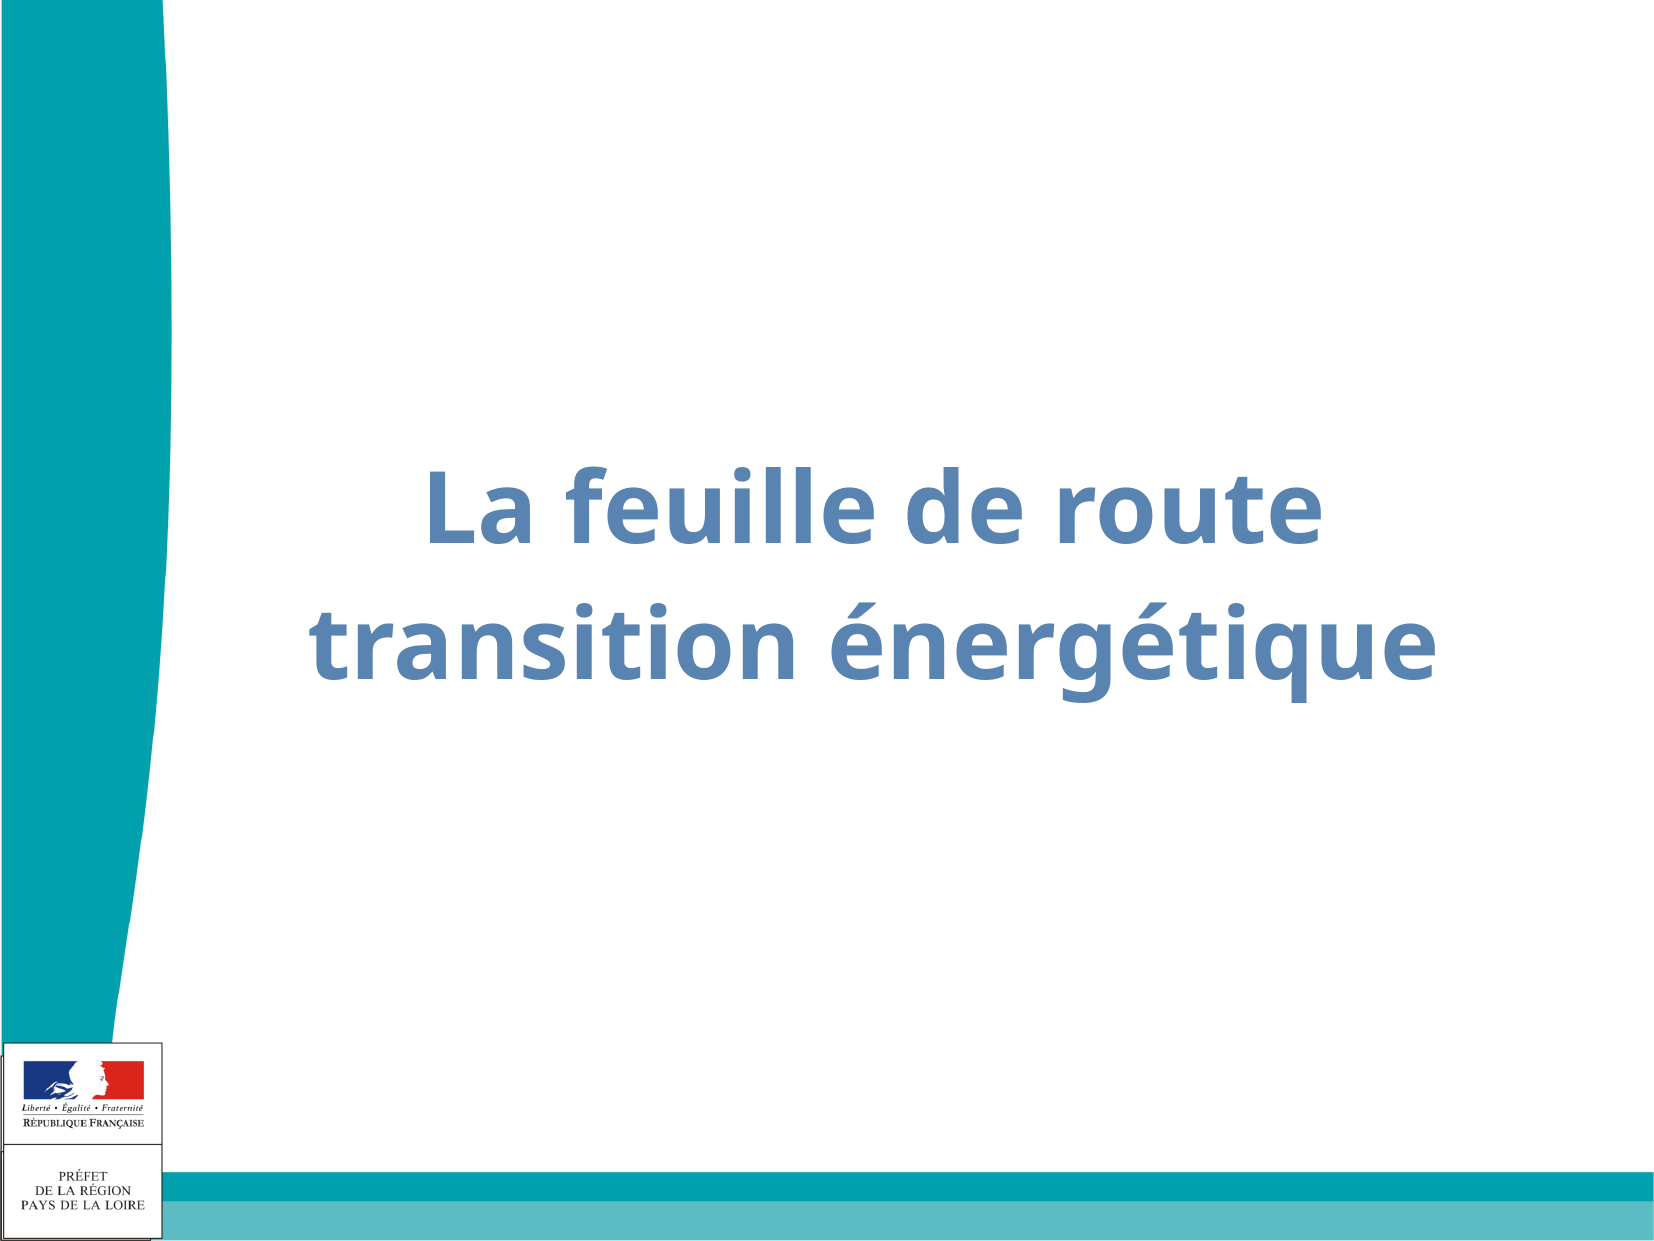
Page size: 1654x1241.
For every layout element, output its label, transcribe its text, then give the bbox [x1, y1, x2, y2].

title La feuille de route transition énergétique [177, 472, 1571, 673]
picture [0, 0, 1654, 1241]
